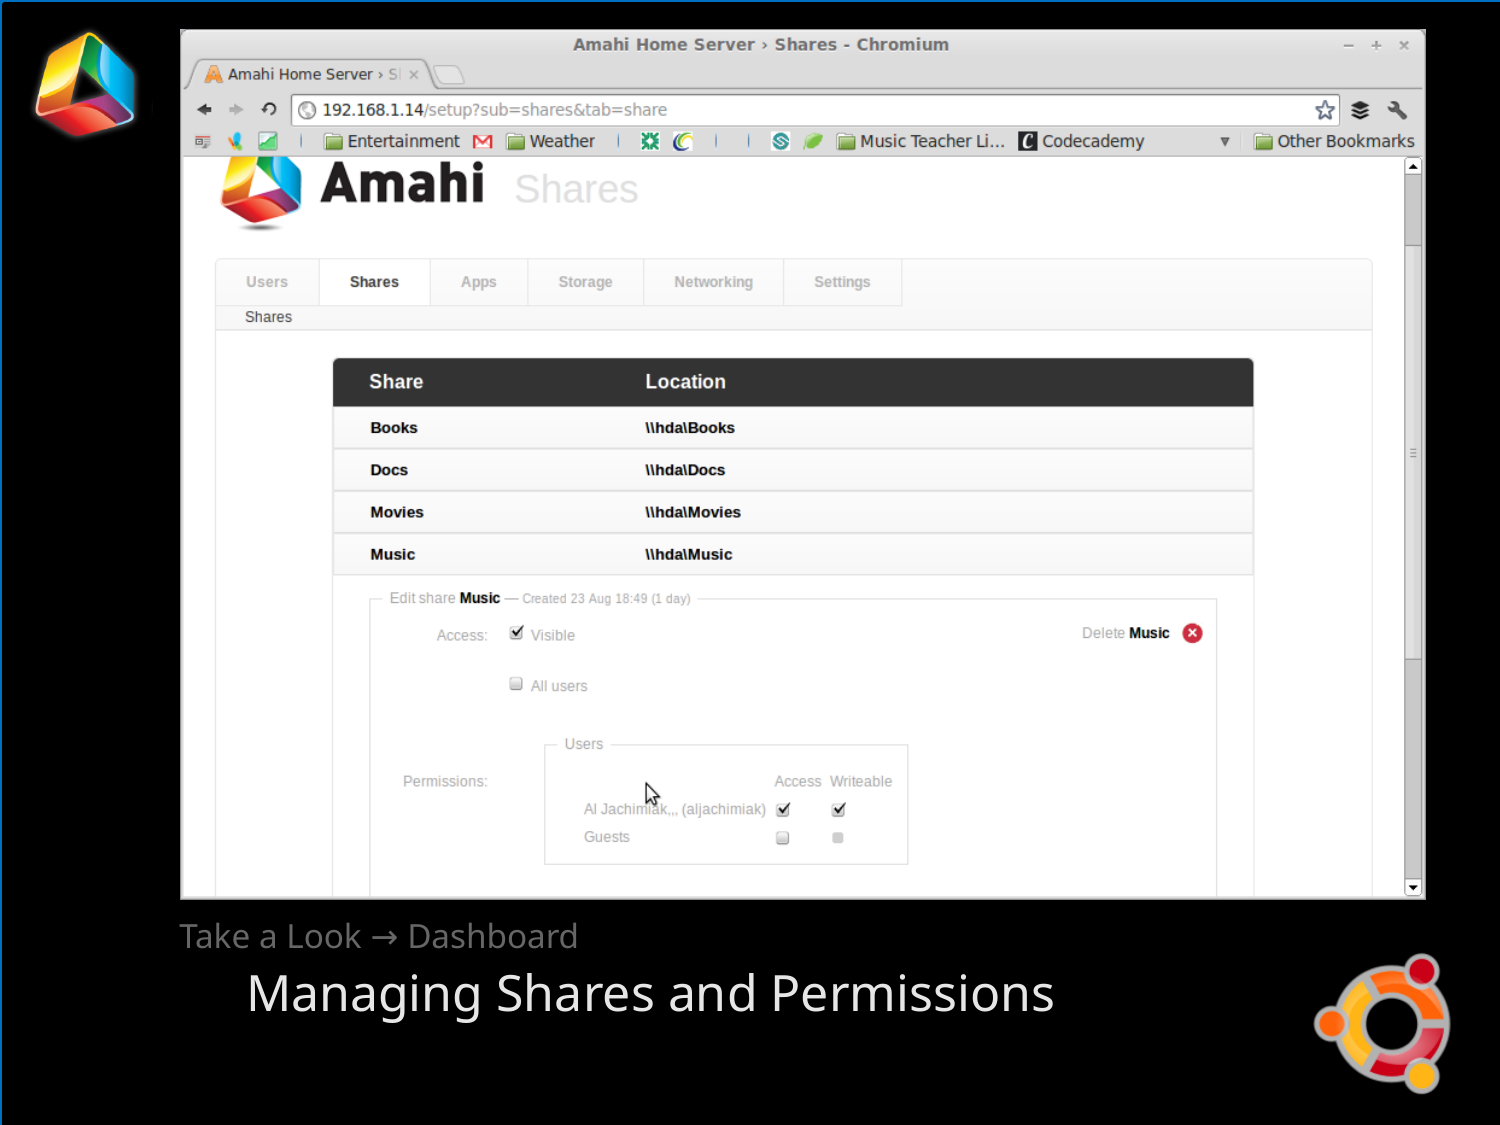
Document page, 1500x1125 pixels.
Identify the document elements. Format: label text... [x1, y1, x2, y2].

text_box Take a Look → Dashboard Managing Shares and Permissions [156, 905, 1207, 1061]
picture [180, 29, 1426, 901]
picture [1306, 947, 1457, 1098]
text_box [0, 0, 1500, 1125]
picture [9, 26, 153, 158]
